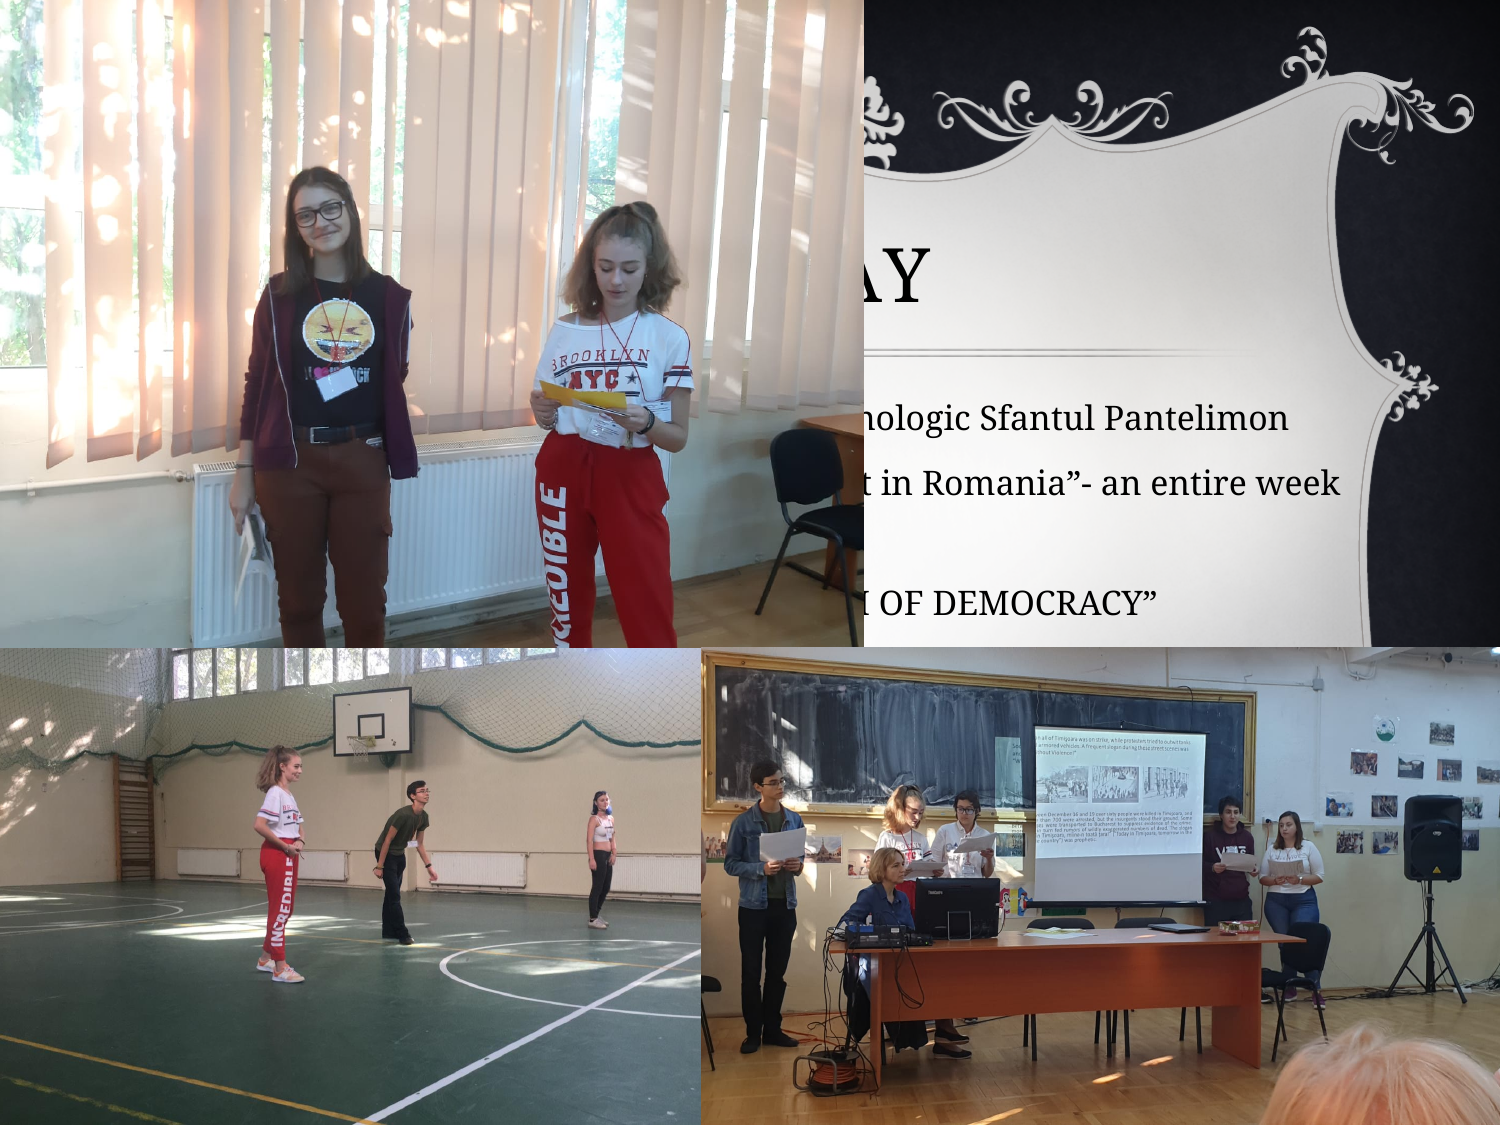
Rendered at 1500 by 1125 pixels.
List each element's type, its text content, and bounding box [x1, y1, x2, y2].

picture [0, 0, 1500, 1125]
title Monday [864, 212, 1276, 325]
list Official openig of the meeting at Liceul Tehnologic Sfantul Pantelimon Starting the workshop “What I like the most in Romania”- an entire week taska Homework presentation on “THE TRIUMPH OF DEMOCRACY” Visit of the school Launch Team building through sports for students Do shoping at the Mega Mall [864, 373, 1365, 647]
